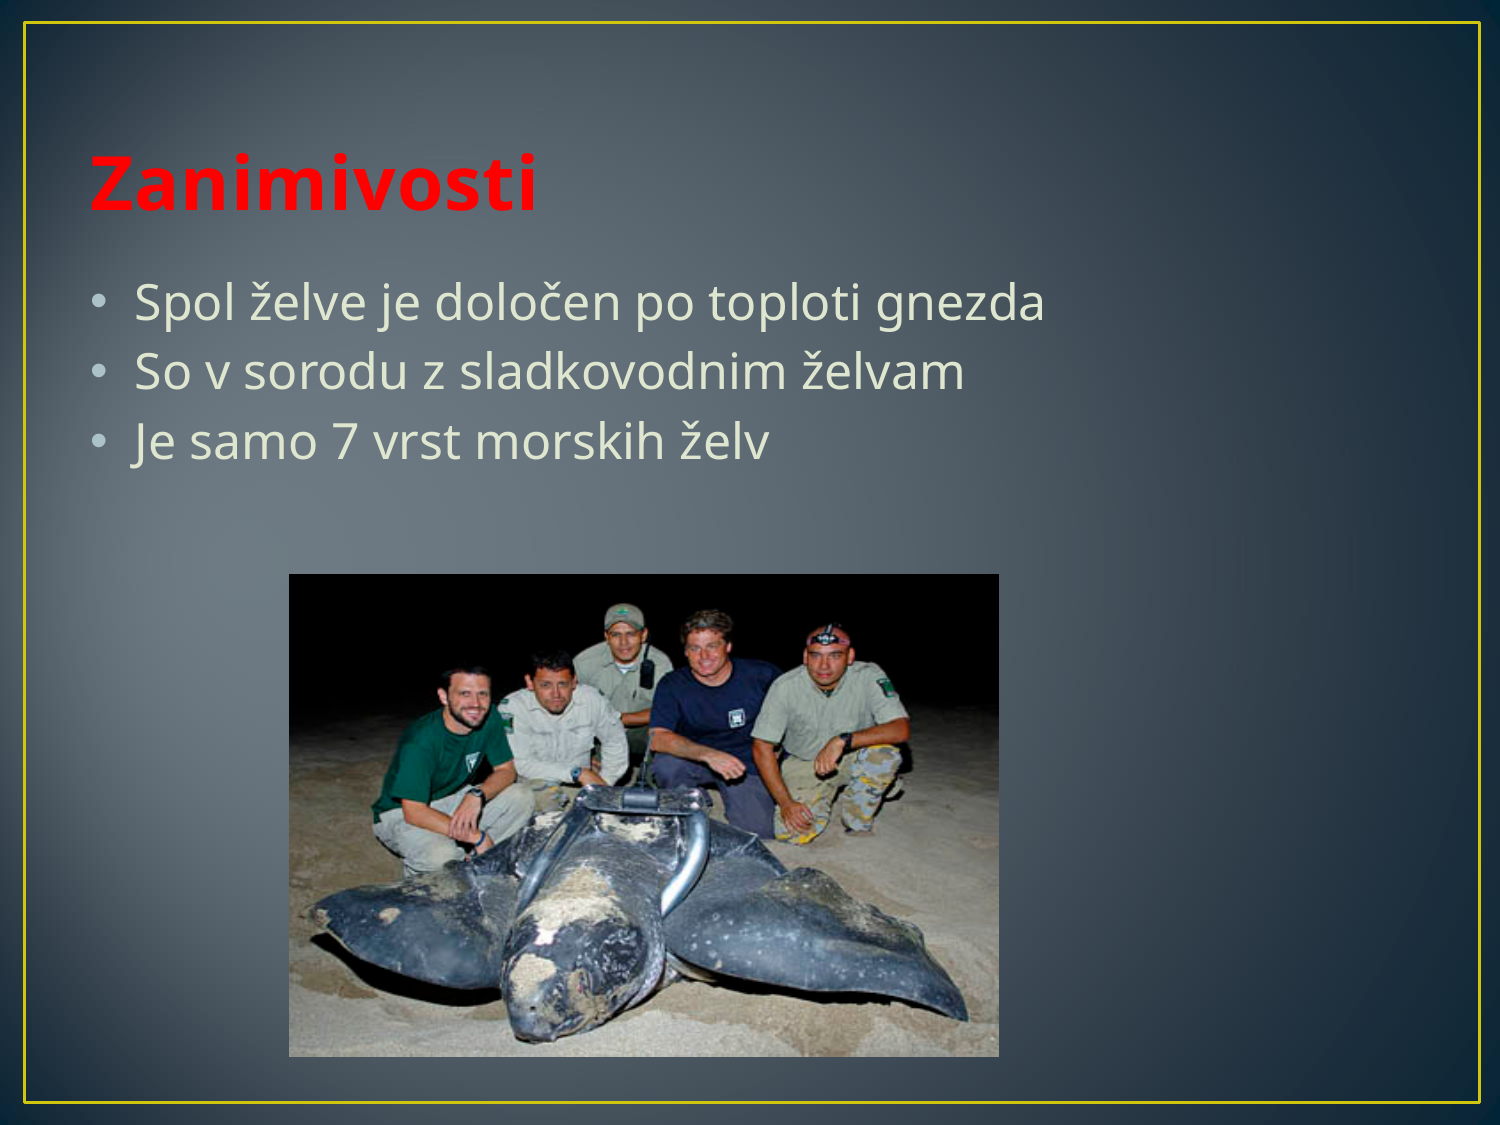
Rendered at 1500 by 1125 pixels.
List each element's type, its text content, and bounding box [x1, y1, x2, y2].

list Spol želve je določen po toploti gnezda So v sorodu z sladkovodnim želvam Je samo 7 vrst morskih želv [75, 262, 1425, 1005]
title Zanimivosti [75, 45, 1425, 233]
picture [0, 0, 1500, 1125]
